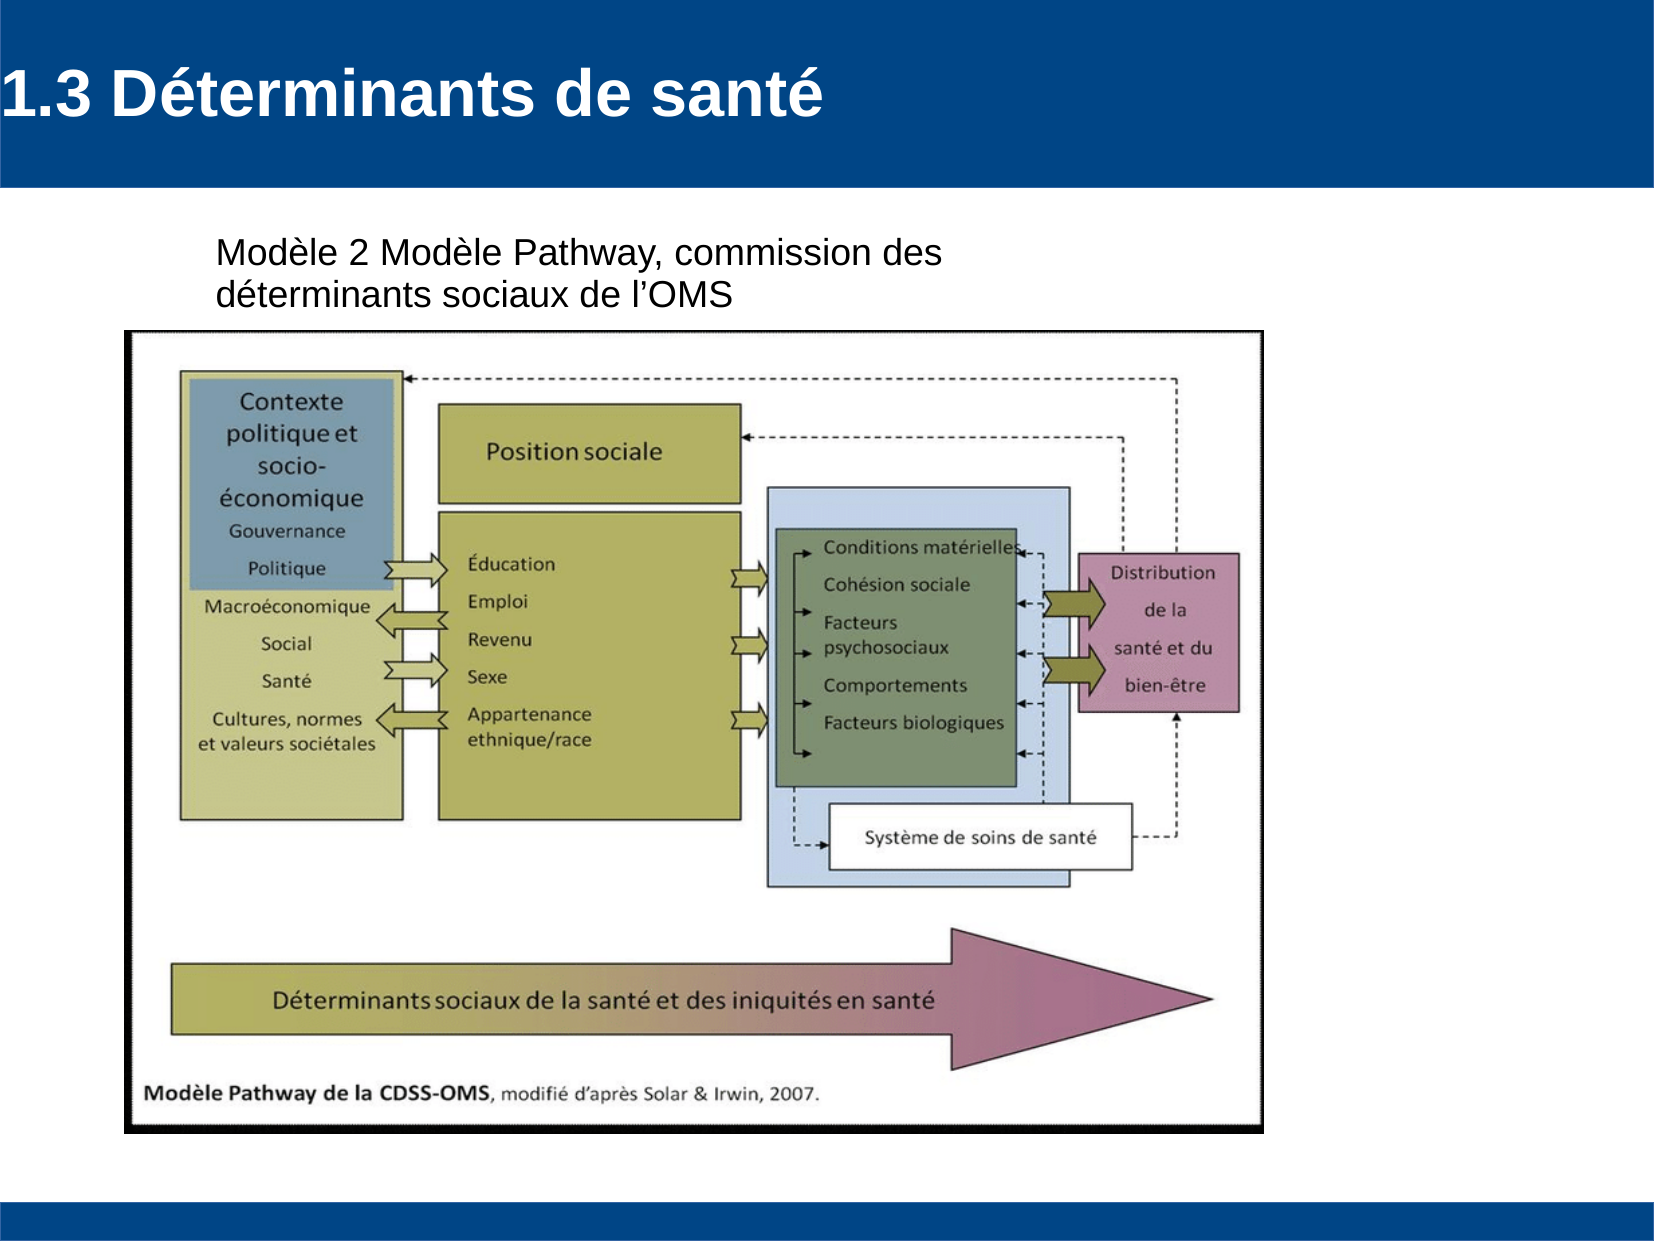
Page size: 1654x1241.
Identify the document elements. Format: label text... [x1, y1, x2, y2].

text_box Modèle 2 Modèle Pathway, commission des déterminants sociaux de l’OMS [200, 224, 1123, 324]
picture [124, 330, 1264, 1134]
title 1.3 Déterminants de santé [0, 0, 1654, 188]
